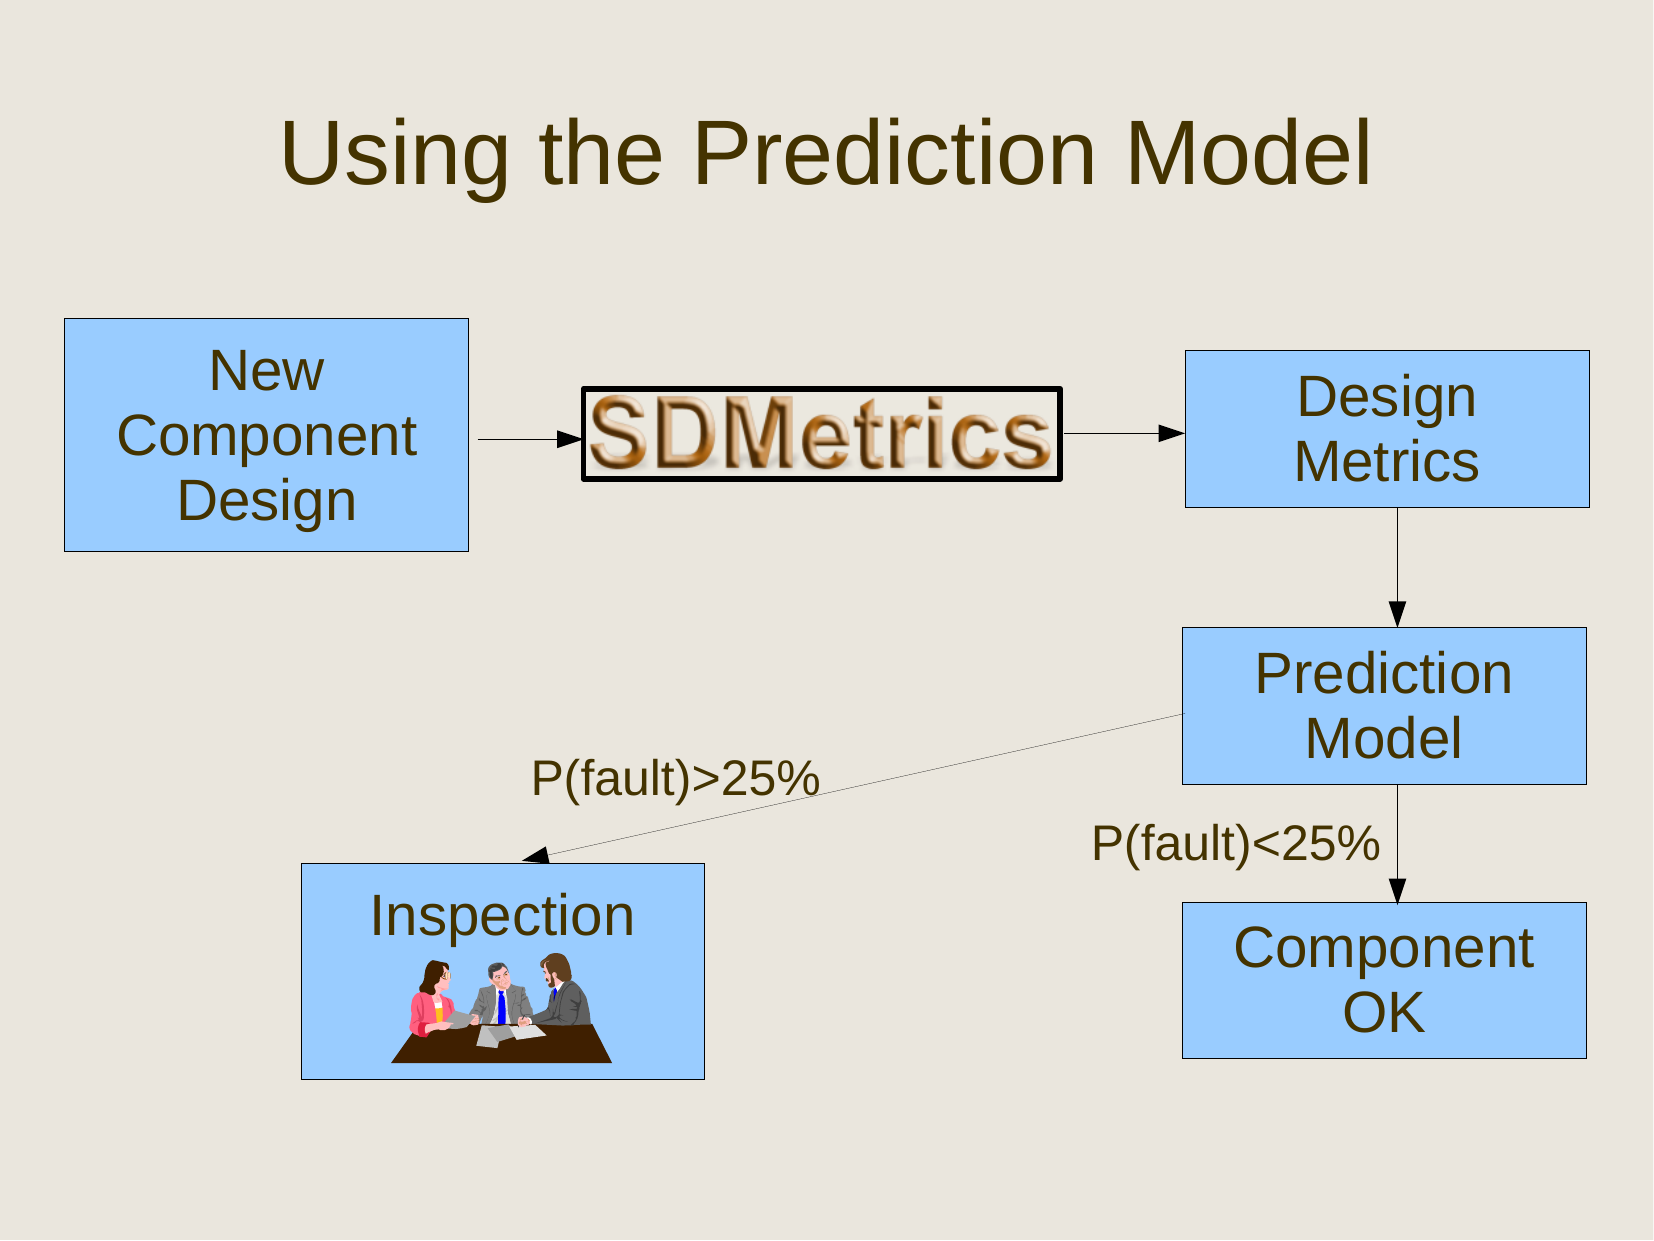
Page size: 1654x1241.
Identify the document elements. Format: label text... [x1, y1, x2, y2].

text_box P(fault)>25% [515, 742, 876, 814]
title Using the Prediction Model [82, 49, 1571, 257]
text_box New Component Design [64, 318, 469, 552]
text_box Component OK [1182, 902, 1587, 1059]
text_box Design Metrics [1185, 350, 1590, 508]
text_box P(fault)<25% [1076, 807, 1451, 879]
text_box Prediction Model [1182, 627, 1587, 785]
text_box [301, 863, 705, 1080]
picture [586, 391, 1058, 476]
text_box Inspection [351, 875, 655, 956]
